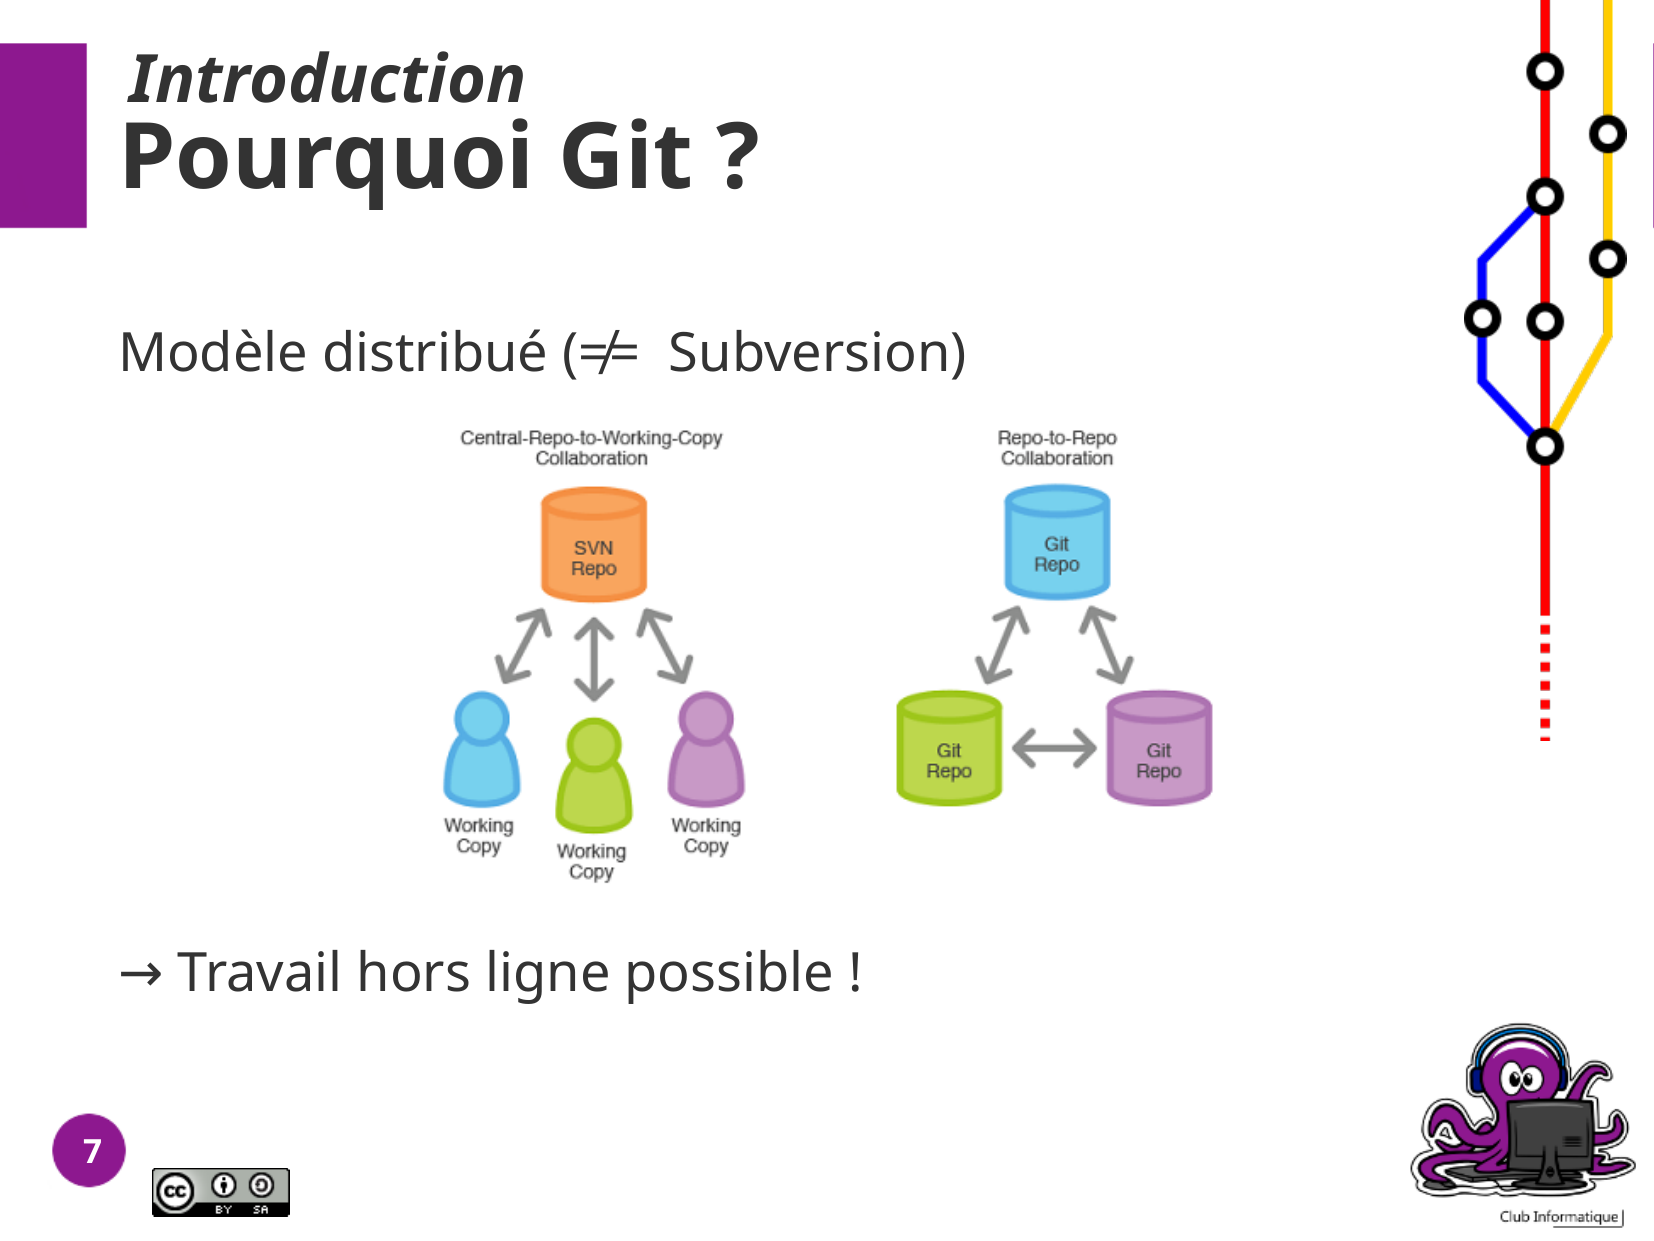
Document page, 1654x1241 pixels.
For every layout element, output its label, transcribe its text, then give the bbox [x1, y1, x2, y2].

picture [0, 0, 1654, 1241]
list Modèle distribué (≠= Subversion) → Travail hors ligne possible ! [118, 312, 1536, 1033]
title Pourquoi Git ? [118, 49, 1571, 257]
title Introduction [130, 0, 1583, 180]
